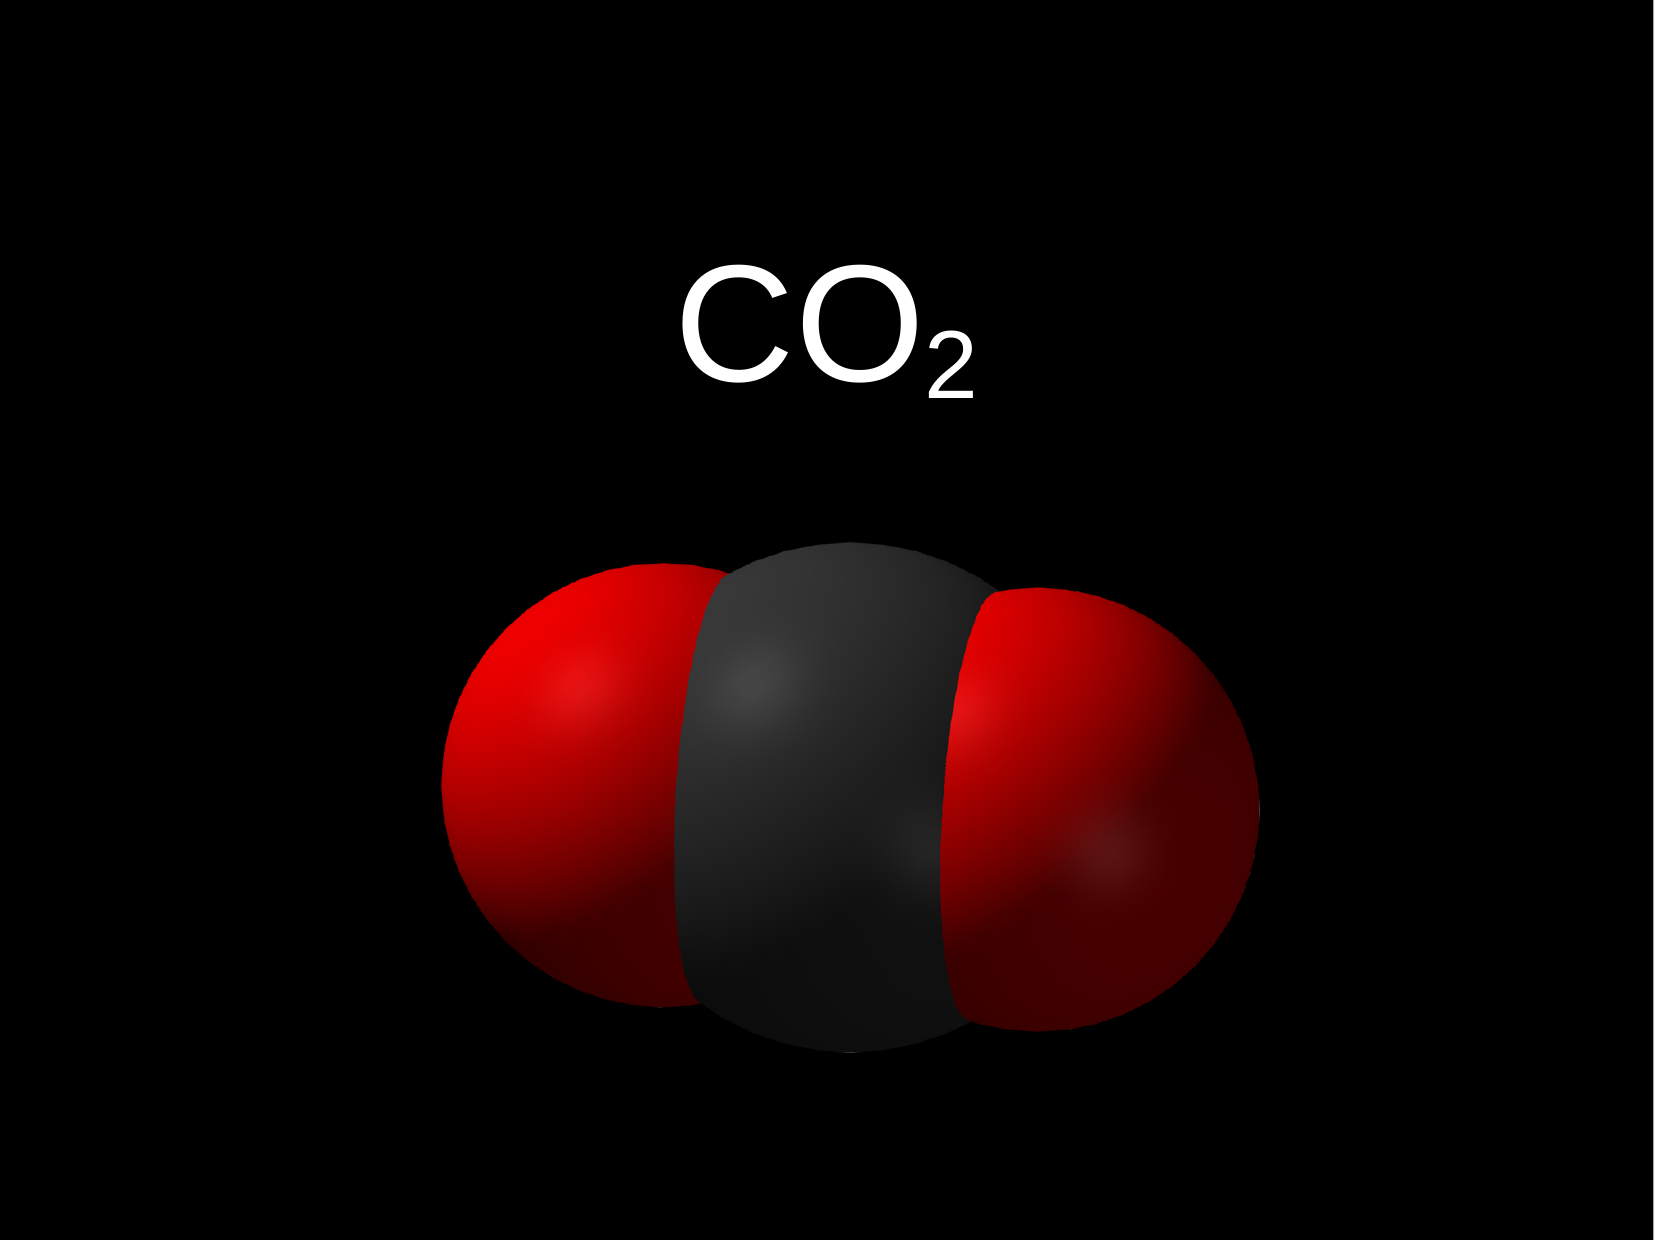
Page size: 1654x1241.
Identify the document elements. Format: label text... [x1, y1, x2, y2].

title CO2 [82, 221, 1571, 429]
picture [400, 501, 1300, 1093]
